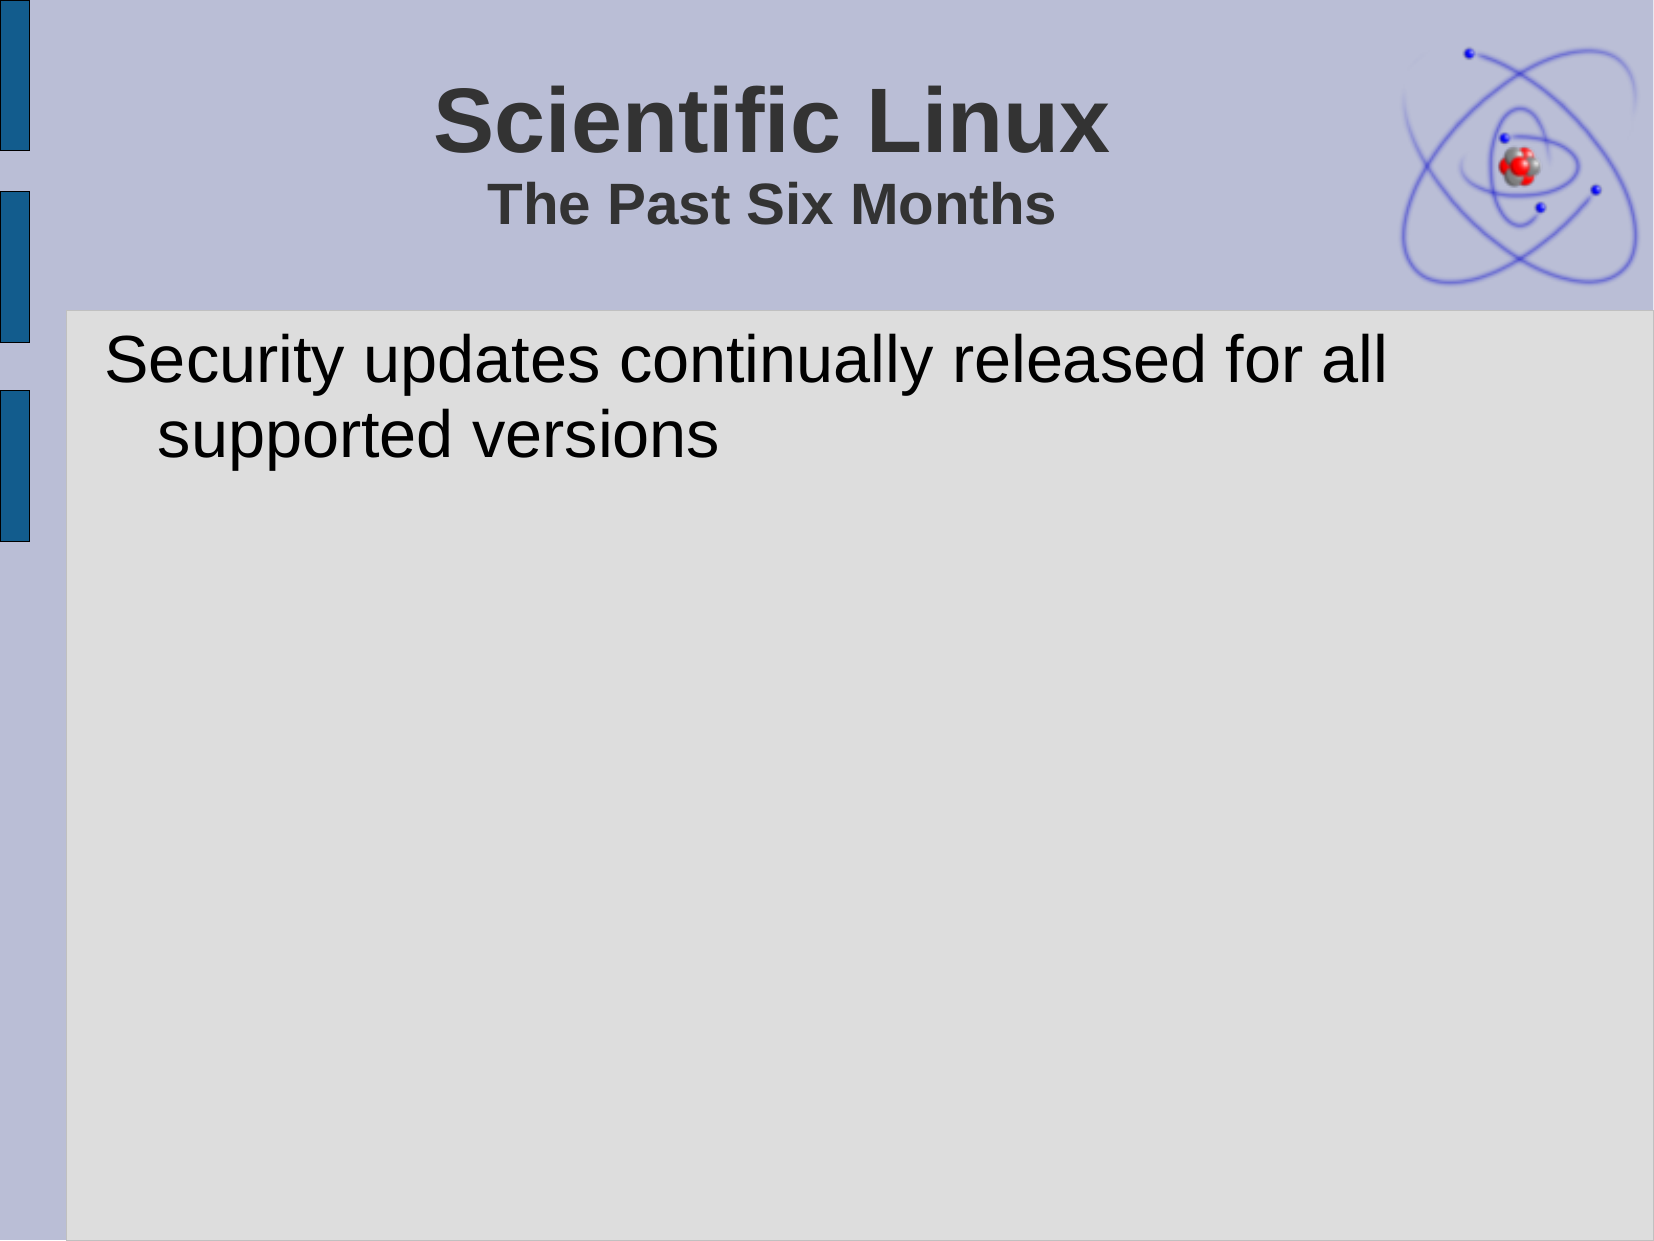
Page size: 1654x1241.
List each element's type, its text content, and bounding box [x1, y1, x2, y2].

list Security updates continually released for all supported versions [86, 321, 1576, 1045]
picture [1386, 33, 1654, 301]
title Scientific Linux The Past Six Months [82, 39, 1386, 267]
